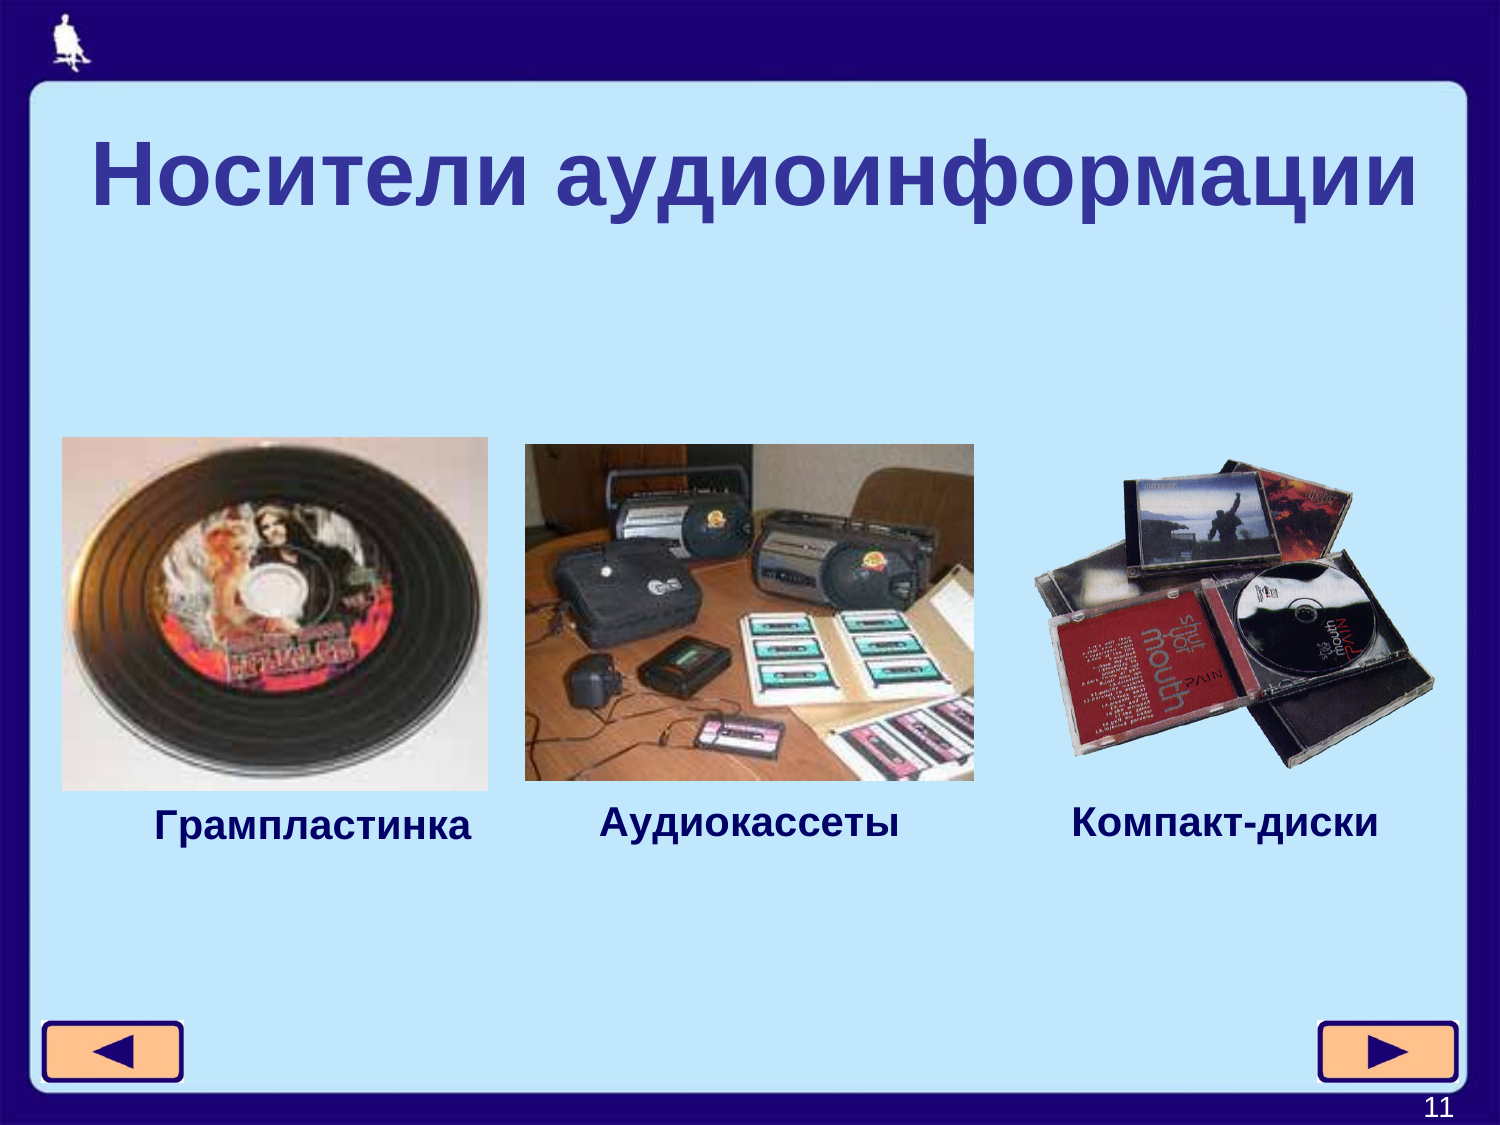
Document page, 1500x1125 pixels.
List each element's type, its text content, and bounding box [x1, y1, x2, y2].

text_box <номер> [1120, 1080, 1471, 1125]
text_box Аудиокассеты [537, 786, 963, 853]
picture [0, 0, 1500, 1125]
title Носители аудиоинформации [37, 74, 1476, 263]
text_box Компакт-диски [1001, 786, 1451, 853]
text_box Грампластинка [111, 789, 514, 856]
